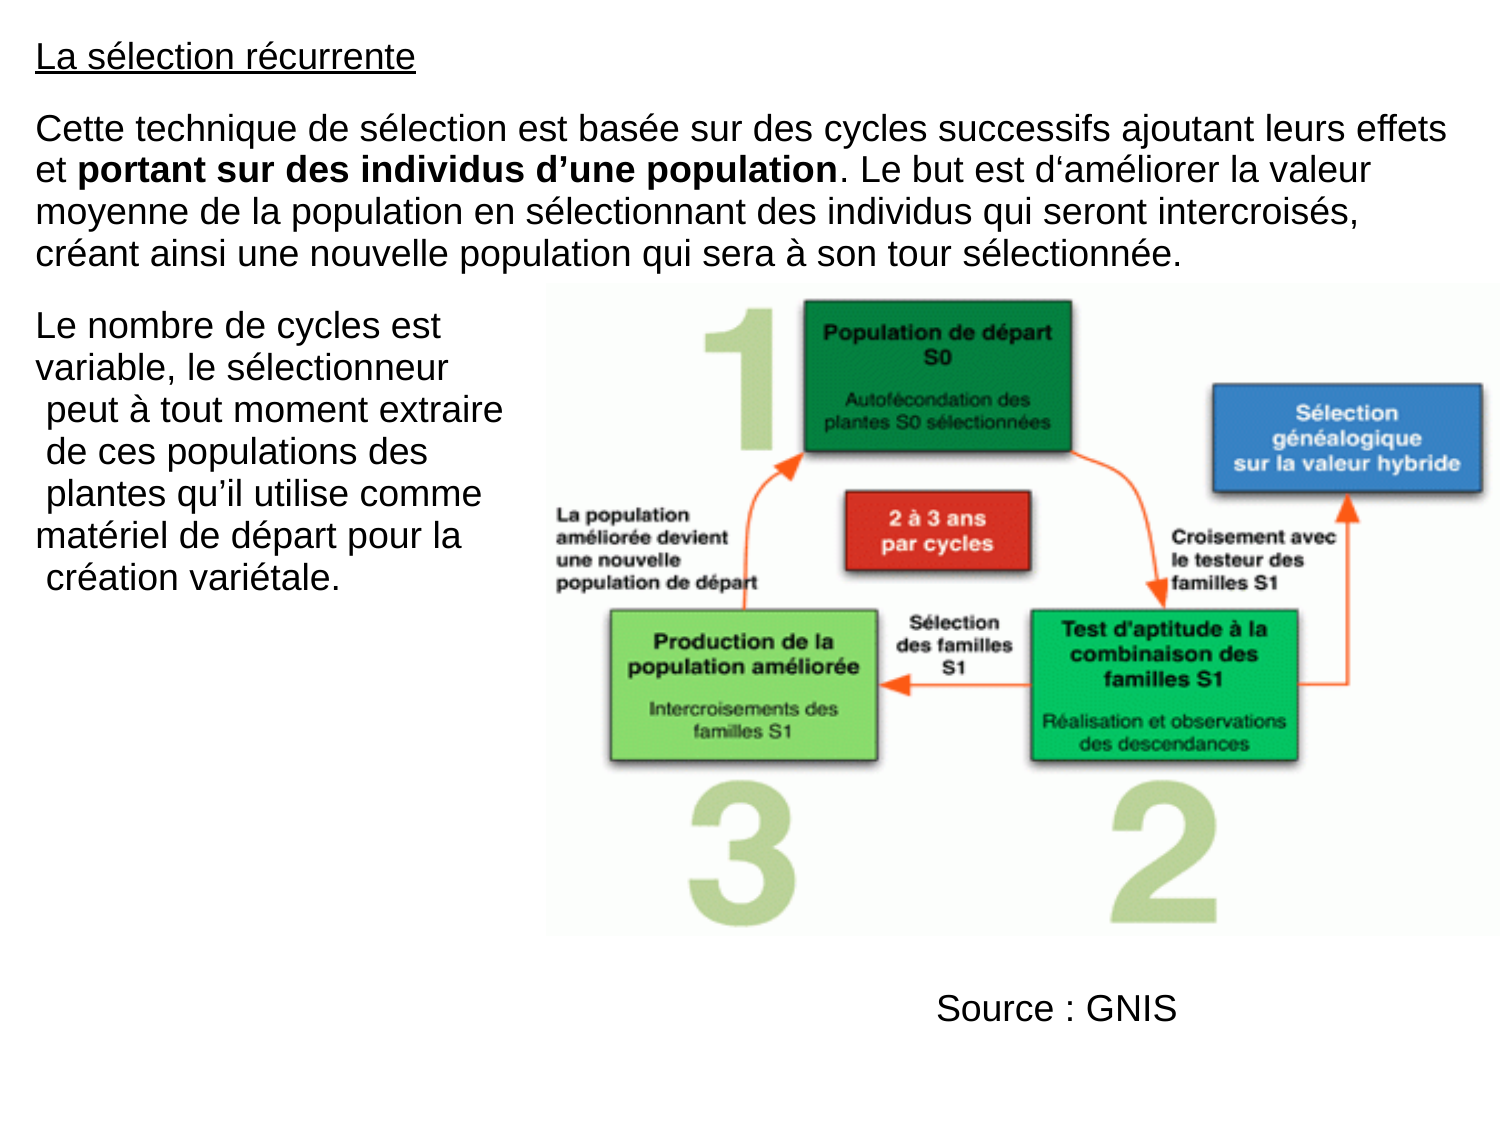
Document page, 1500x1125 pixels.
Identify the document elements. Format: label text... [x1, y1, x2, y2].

list La sélection récurrente Cette technique de sélection est basée sur des cycles successifs ajoutant leurs effets et portant sur des individus d’une population. Le but est d‘améliorer la valeur moyenne de la population en sélectionnant des individus qui seront intercroisés, créant ainsi une nouvelle population qui sera à son tour sélectionnée. Le nombre de cycles est variable, le sélectionneur peut à tout moment extraire de ces populations des plantes qu’il utilise comme matériel de départ pour la création variétale. [35, 35, 1465, 1111]
picture [546, 283, 1500, 936]
text_box Source : GNIS [921, 980, 1276, 1038]
